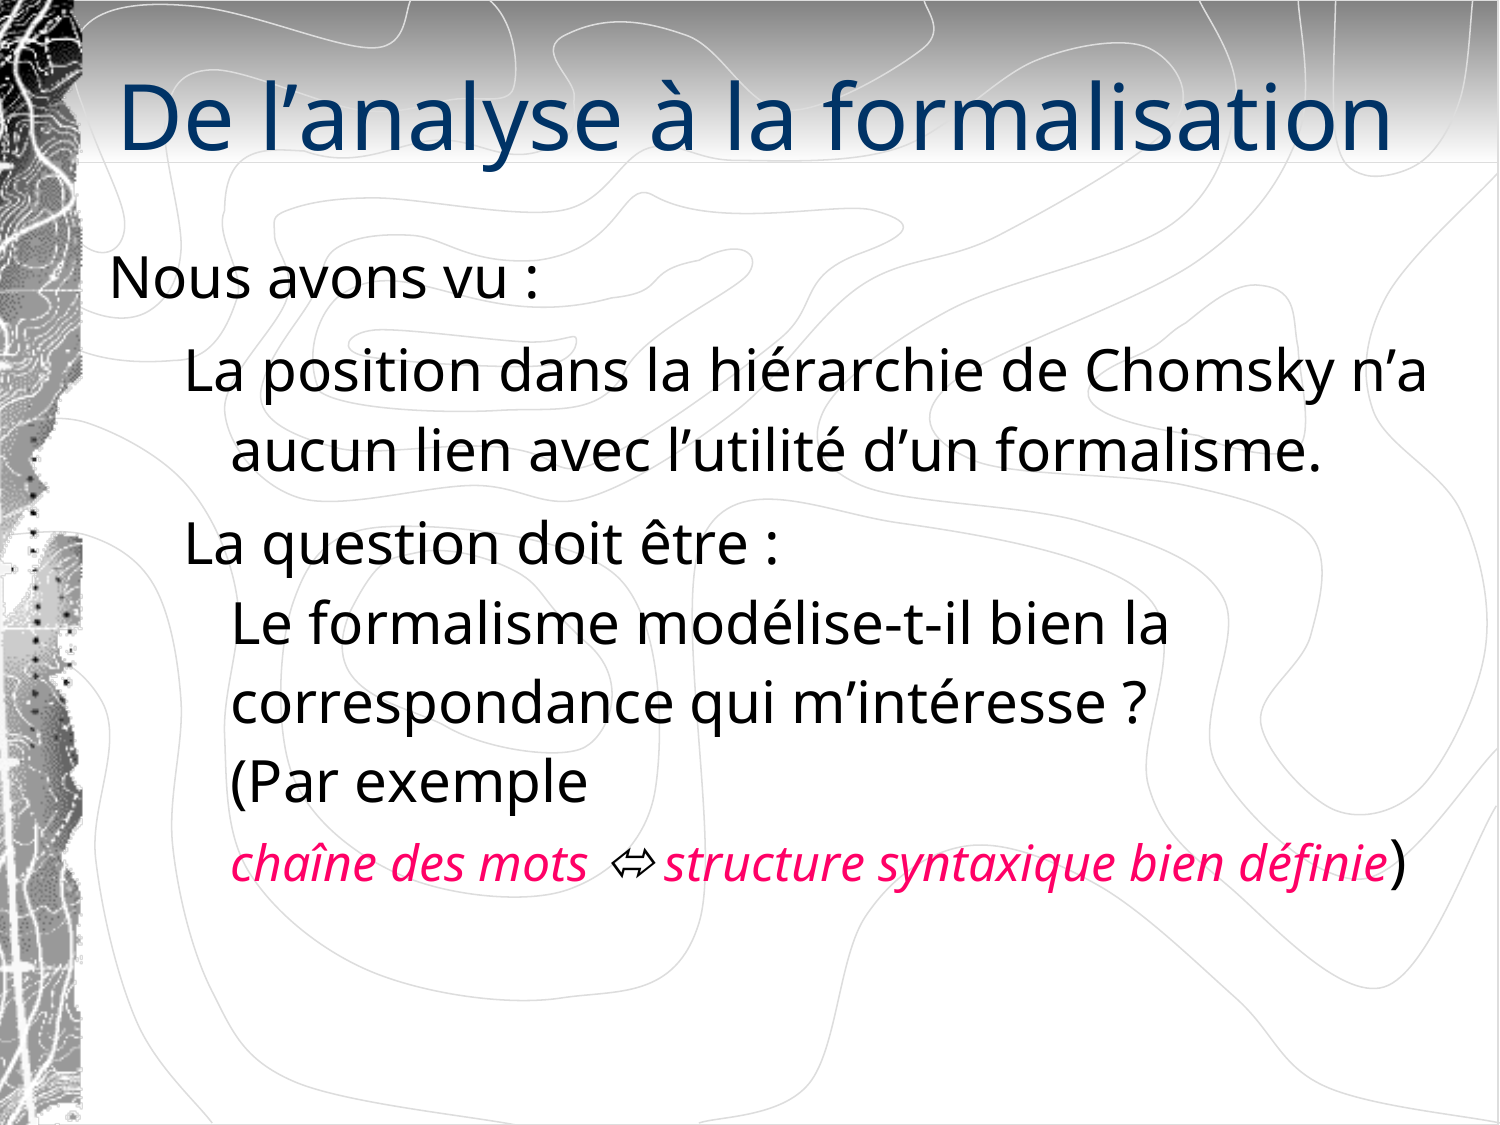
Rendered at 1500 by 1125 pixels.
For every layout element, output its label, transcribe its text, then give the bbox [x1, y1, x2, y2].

title De l’analyse à la formalisation [75, 45, 1440, 186]
list Nous avons vu : La position dans la hiérarchie de Chomsky n’a aucun lien avec l’utilité d’un formalisme. La question doit être : Le formalisme modélise-t-il bien la correspondance qui m’intéresse ? (Par exemple chaîne des mots  structure syntaxique bien définie) [93, 228, 1466, 1080]
